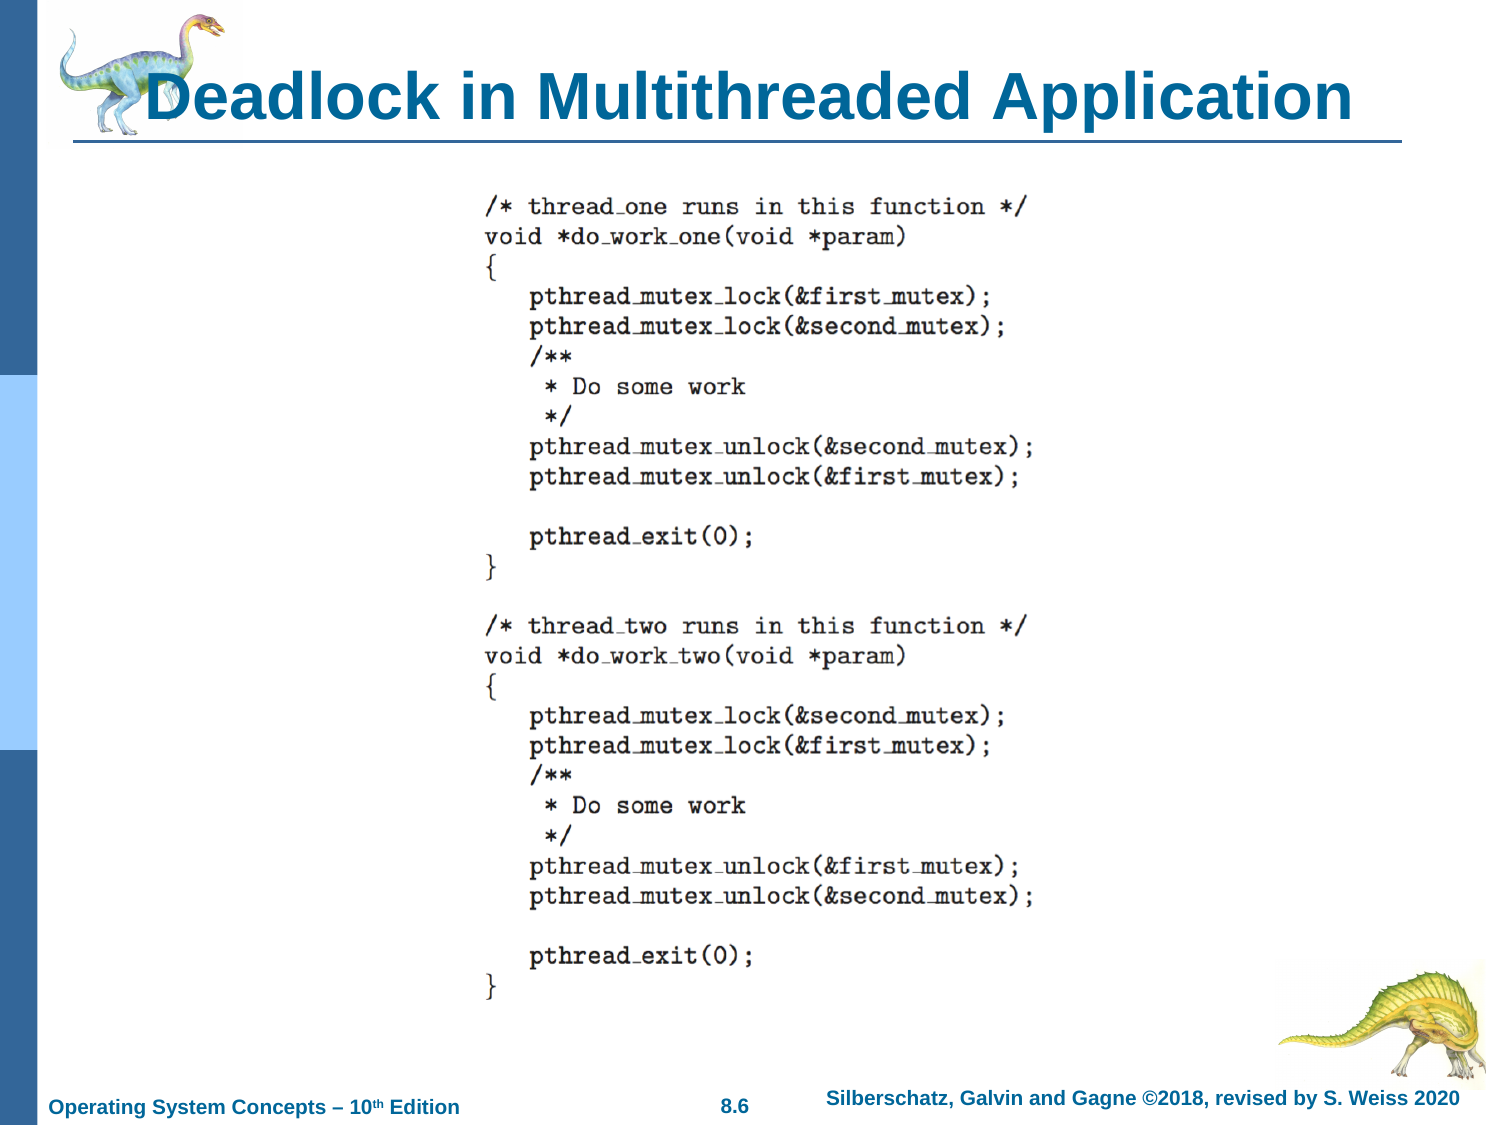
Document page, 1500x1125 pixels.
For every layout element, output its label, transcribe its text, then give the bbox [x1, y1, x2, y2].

picture [46, 0, 243, 149]
picture [1275, 959, 1486, 1095]
title Deadlock in Multithreaded Application [75, 45, 1426, 141]
picture [448, 169, 1112, 1009]
